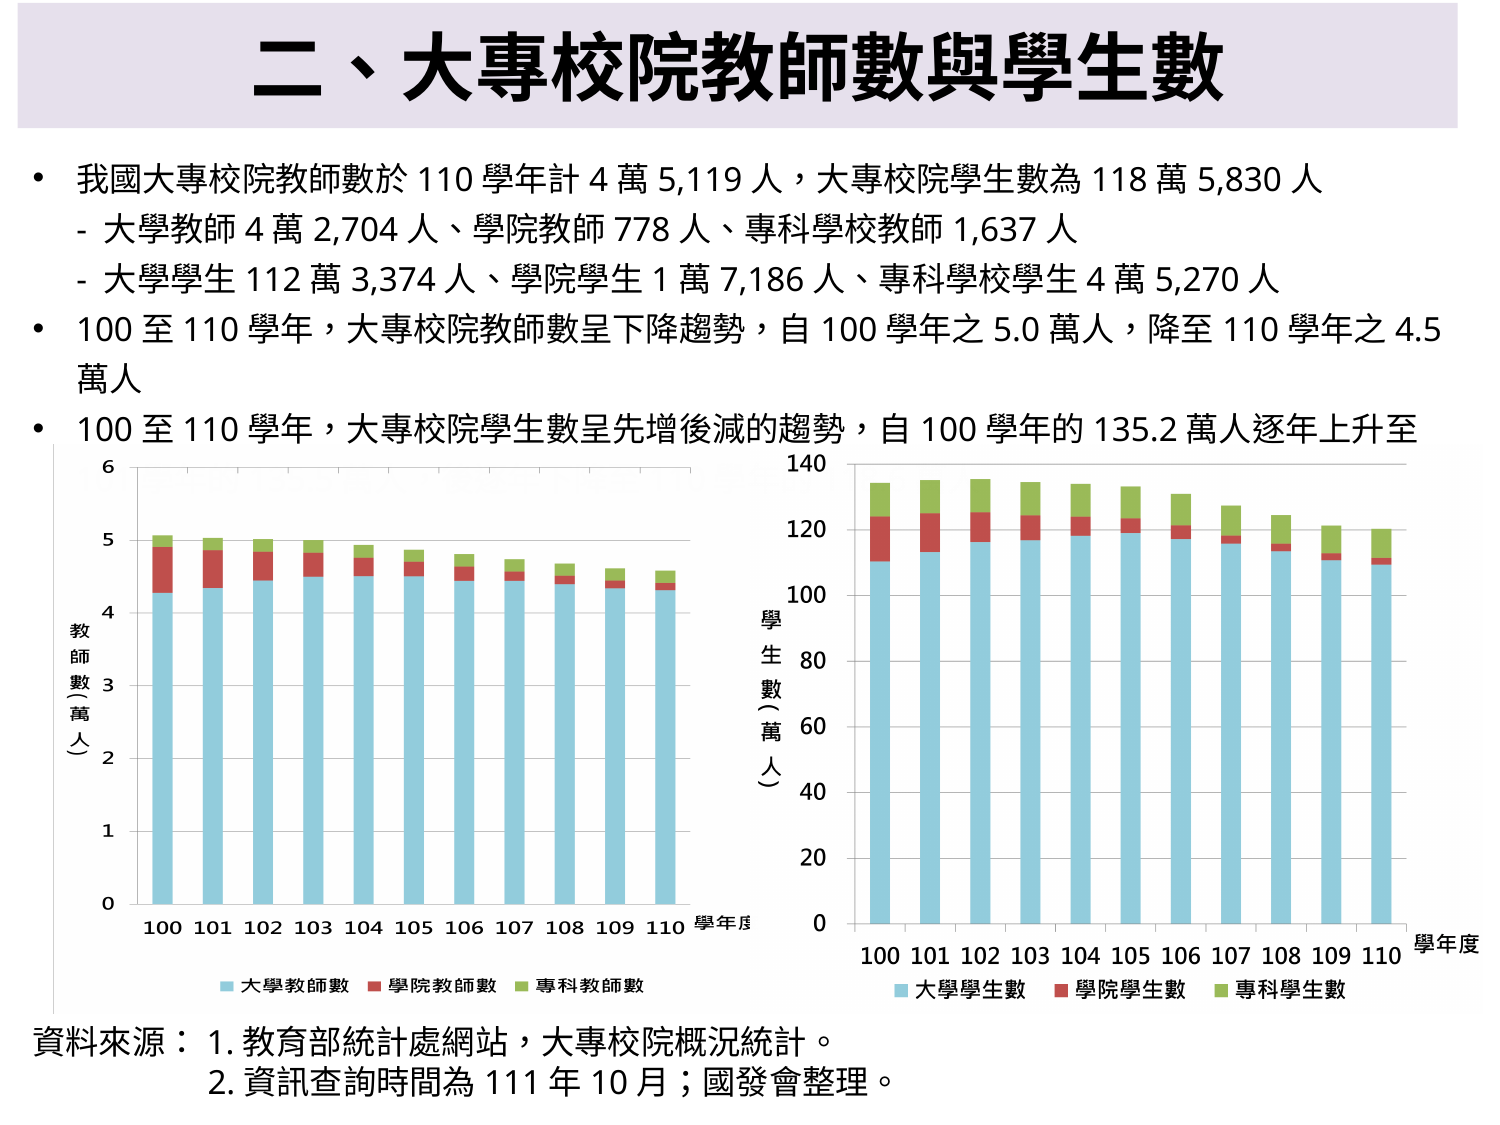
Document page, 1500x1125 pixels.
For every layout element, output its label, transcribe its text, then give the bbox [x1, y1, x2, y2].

text_box 我國大專校院教師數於110學年計4萬5,119人，大專校院學生數為118萬5,830人 - 大學教師4萬2,704人、學院教師778人、專科學校教師1,637人 - 大學學生112萬3,374人、學院學生1萬7,186人、專科學校學生4萬5,270人 100至110學年，大專校院教師數呈下降趨勢，自100學年之5.0萬人，降至110學年之4.5萬人 100至110學年，大專校院學生數呈先增後減的趨勢，自100學年的135.2萬人逐年上升至101學年的135.5萬人，後逐年下降至110學年的118.6萬人 [17, 140, 1483, 468]
picture [53, 444, 1483, 1014]
text_box 二、大專校院教師數與學生數 [17, 2, 1458, 129]
text_box 資料來源：1.教育部統計處網站，大專校院概況統計。 2.資訊查詢時間為111年10月；國發會整理。 [17, 1013, 1500, 1109]
